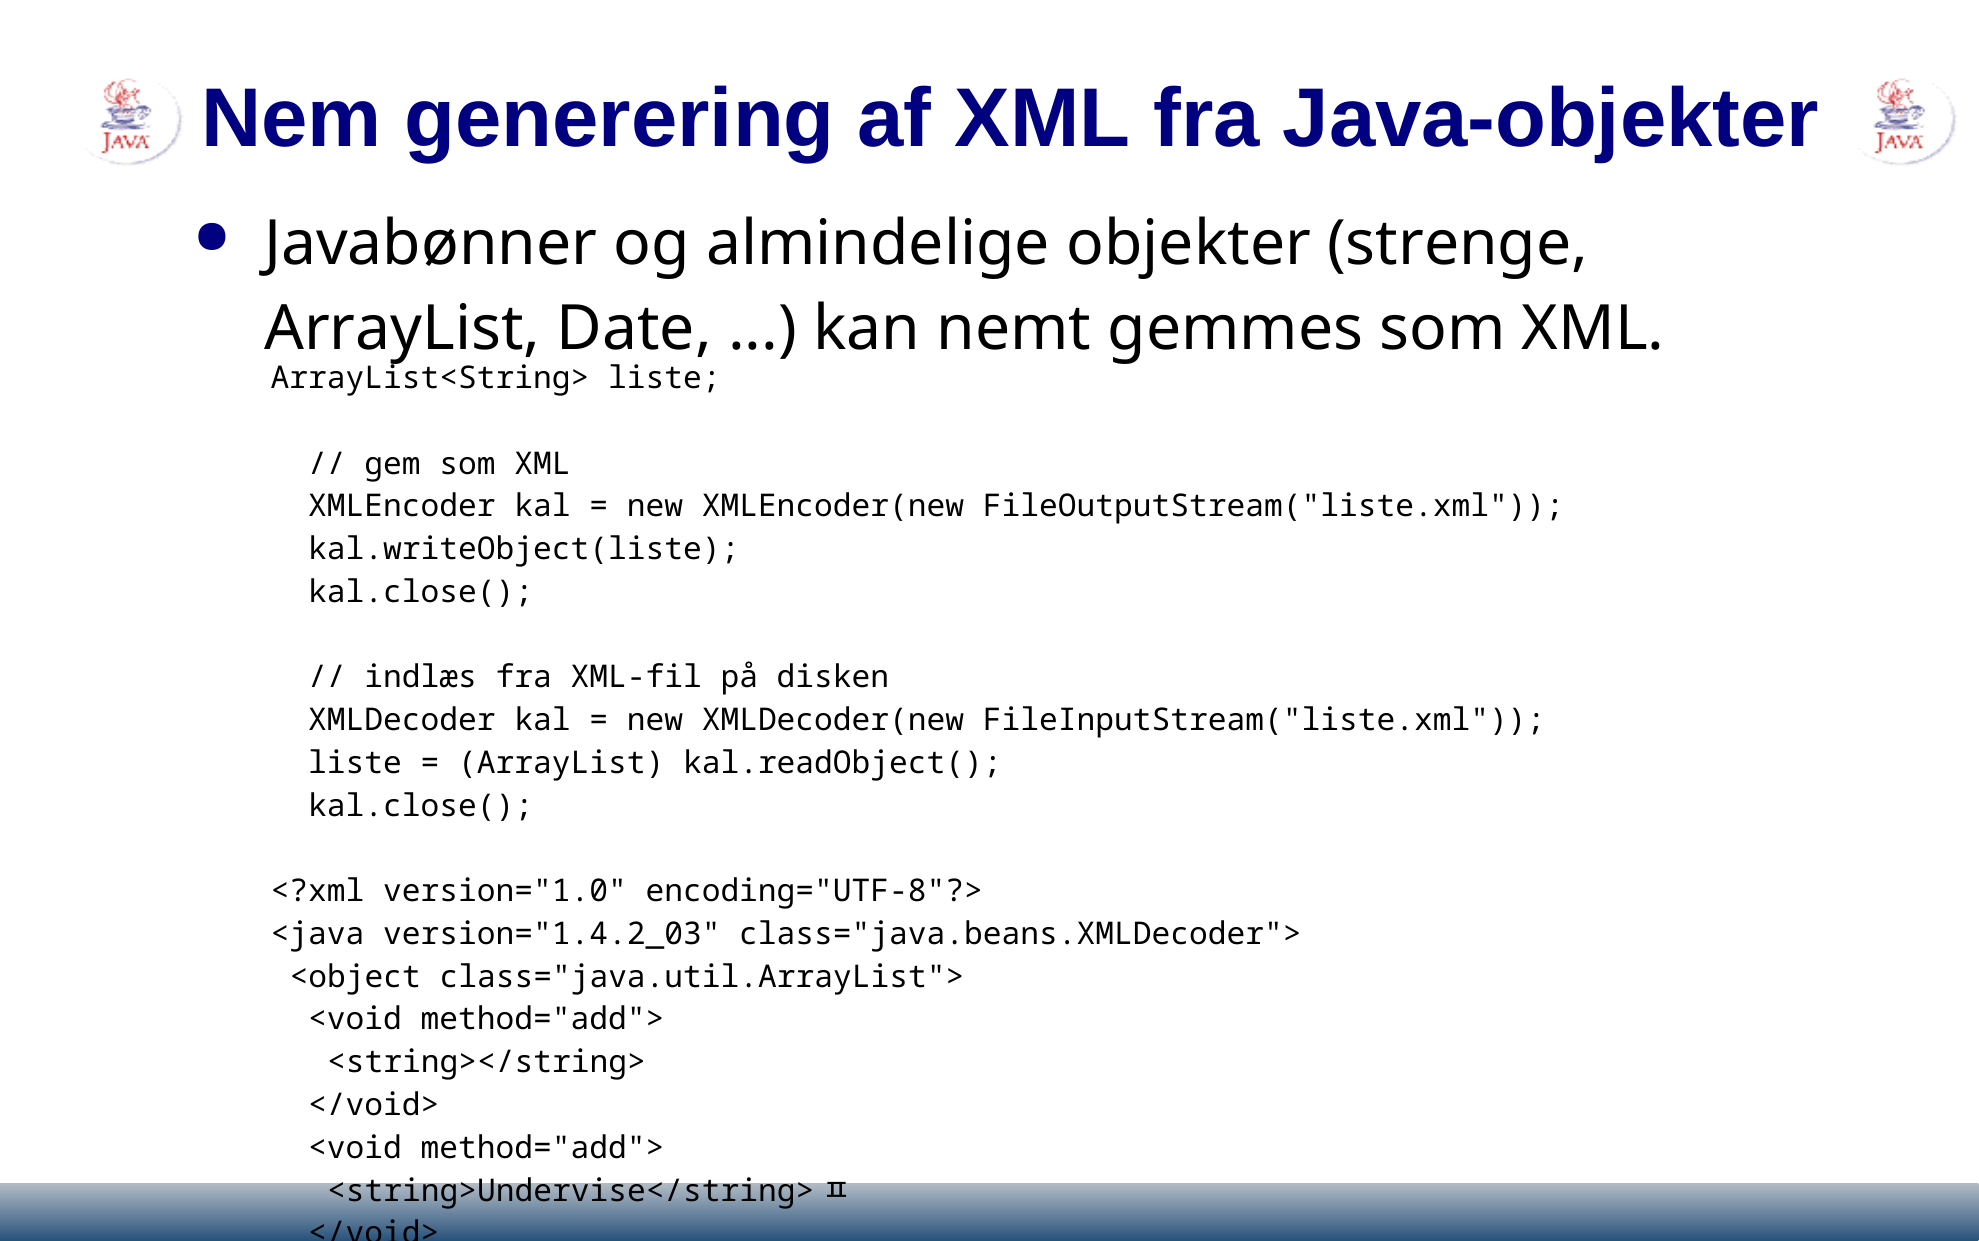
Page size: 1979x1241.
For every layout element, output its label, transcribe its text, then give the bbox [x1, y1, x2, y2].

picture [69, 71, 186, 169]
list Javabønner og almindelige objekter (strenge, ArrayList, Date, ...) kan nemt gemmes som XML. [181, 197, 1833, 1016]
text_box ArrayList<String> liste; // gem som XML XMLEncoder kal = new XMLEncoder(new FileOutputStream("liste.xml")); kal.writeObject(liste); kal.close(); // indlæs fra XML-fil på disken XMLDecoder kal = new XMLDecoder(new FileInputStream("liste.xml")); liste = (ArrayList) kal.readObject(); kal.close(); <?xml version="1.0" encoding="UTF-8"?> <java version="1.4.2_03" class="java.beans.XMLDecoder"> <object class="java.util.ArrayList"> <void method="add"> <string></string> </void> <void method="add"> <string>Undervise</string>ﾽ </void> <void method="add"> <string></string> </void> <void method="add"> <string></string> </void> <void method="add"> <string>Holde fri</string> </void> </object> </java> [270, 355, 1668, 1241]
picture [1842, 71, 1961, 169]
title Nem generering af XML fra Java-objekter [186, 14, 1835, 222]
